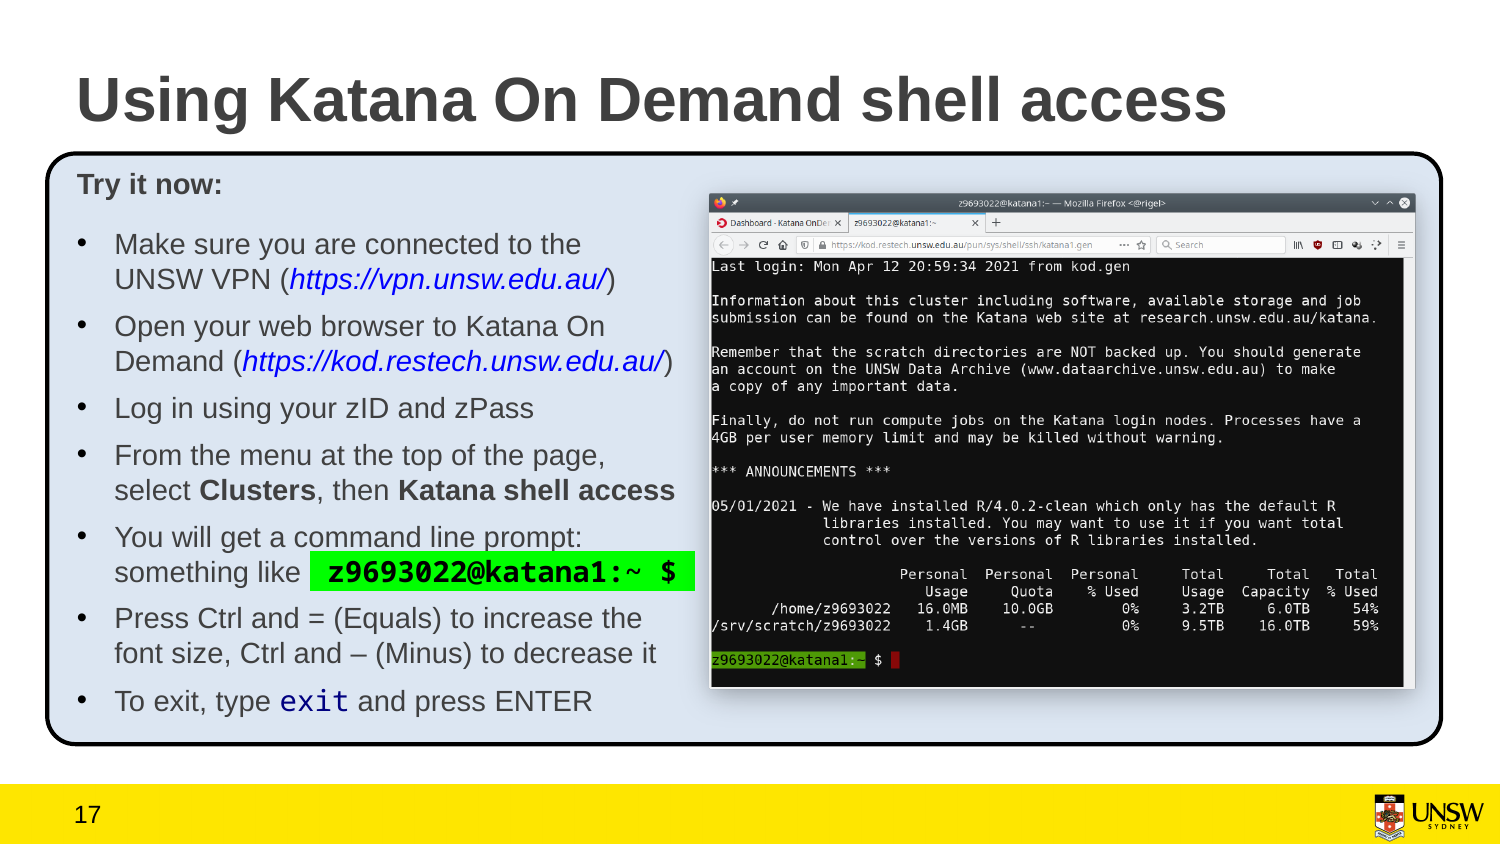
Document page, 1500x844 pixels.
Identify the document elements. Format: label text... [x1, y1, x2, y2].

text_box [47, 153, 1433, 745]
picture [0, 784, 1500, 844]
text_box [1424, 736, 1433, 742]
list Try it now: Make sure you are connected to the UNSW VPN (https://vpn.unsw.edu.au/) Open your web browser to Katana On Demand (https://kod.restech.unsw.edu.au/) Log in using your zID and zPass From the menu at the top of the page, select Clusters, then Katana shell access You will get a command line prompt: something like z9693022@katana1:~ $ Press Ctrl and = (Equals) to increase the font size, Ctrl and – (Minus) to decrease it To exit, type exit and press ENTER [76, 165, 1424, 756]
title Using Katana On Demand shell access [76, 59, 1427, 136]
picture [669, 161, 1455, 736]
text_box <number> [59, 791, 219, 839]
